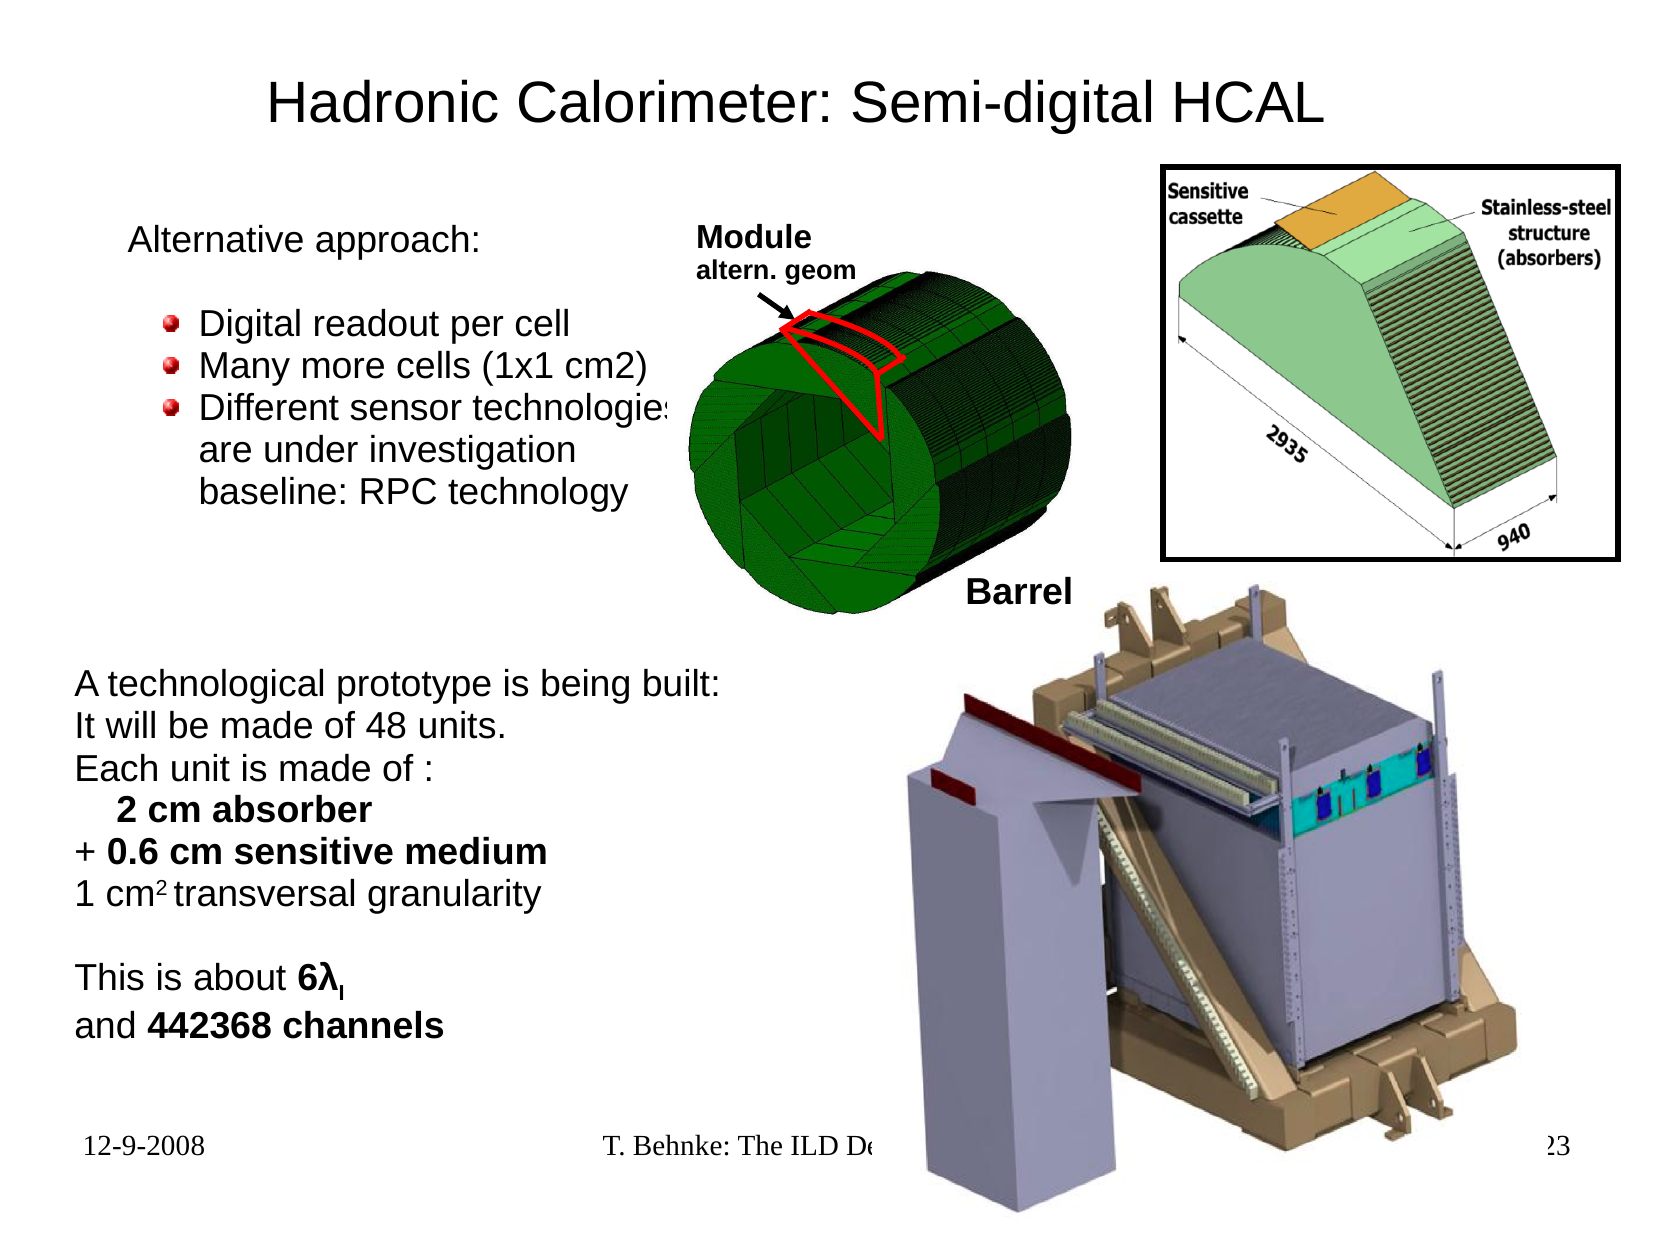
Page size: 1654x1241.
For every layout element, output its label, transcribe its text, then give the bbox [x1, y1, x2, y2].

picture [1166, 169, 1616, 557]
picture [790, 333, 878, 431]
text_box Alternative approach: Digital readout per cell Many more cells (1x1 cm2) Different sensor technologies are under investigation baseline: RPC technology [112, 211, 681, 521]
text_box Barrel [950, 563, 1188, 621]
picture [163, 357, 179, 374]
picture [667, 255, 1548, 1220]
title Hadronic Calorimeter: Semi-digital HCAL [53, 33, 1542, 171]
picture [163, 315, 179, 332]
text_box Module altern. geom [681, 210, 975, 294]
text_box A technological prototype is being built: It will be made of 48 units. Each unit is made of : 2 cm absorber + 0.6 cm sensitive medium 1 cm2 transversal granularity This is about 6λI and 442368 channels [59, 655, 767, 1172]
picture [793, 316, 896, 369]
picture [163, 399, 179, 416]
